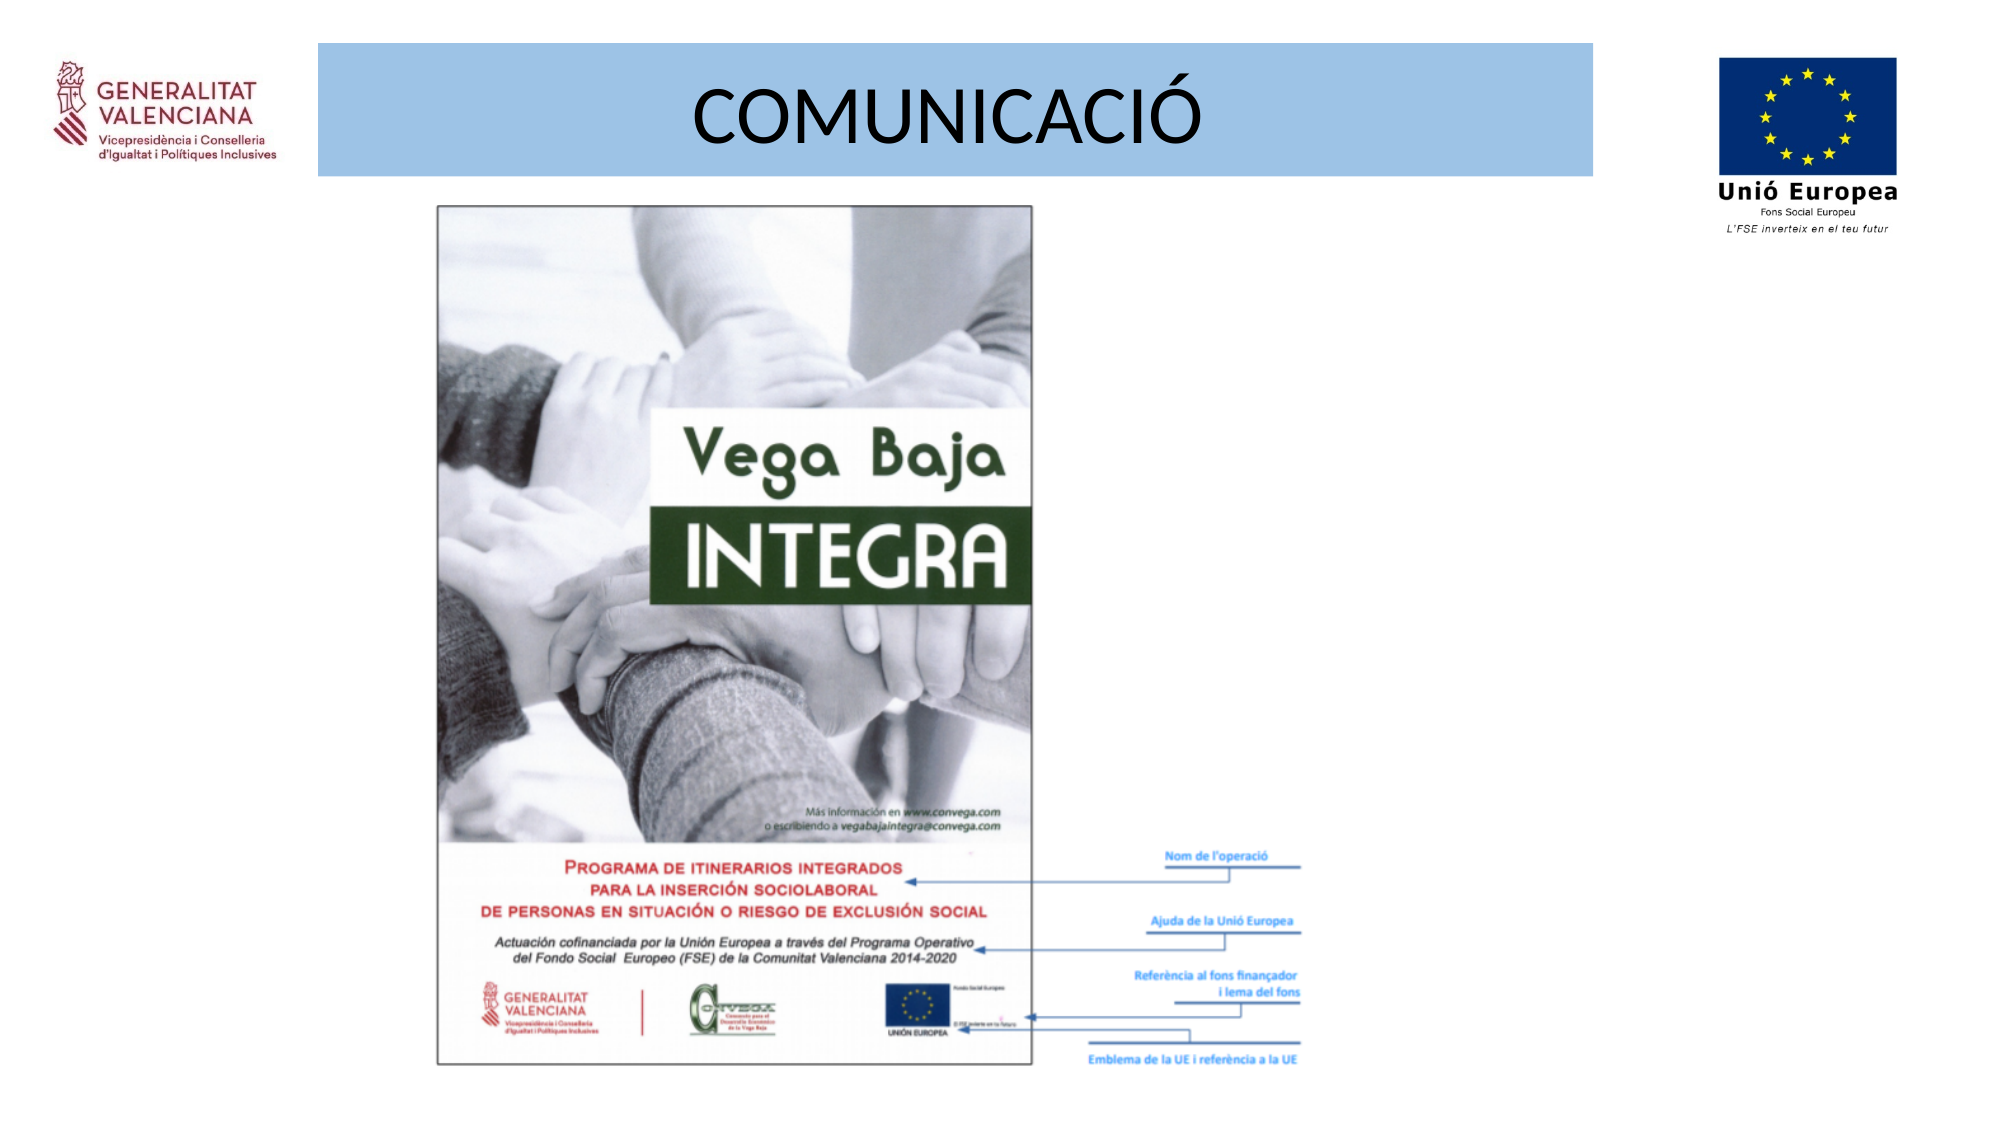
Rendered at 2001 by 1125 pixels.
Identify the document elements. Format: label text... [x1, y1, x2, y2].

picture [356, 185, 1333, 1095]
text_box COMUNICACIÓ [318, 43, 1594, 177]
picture [1700, 47, 1912, 242]
picture [11, 19, 318, 200]
